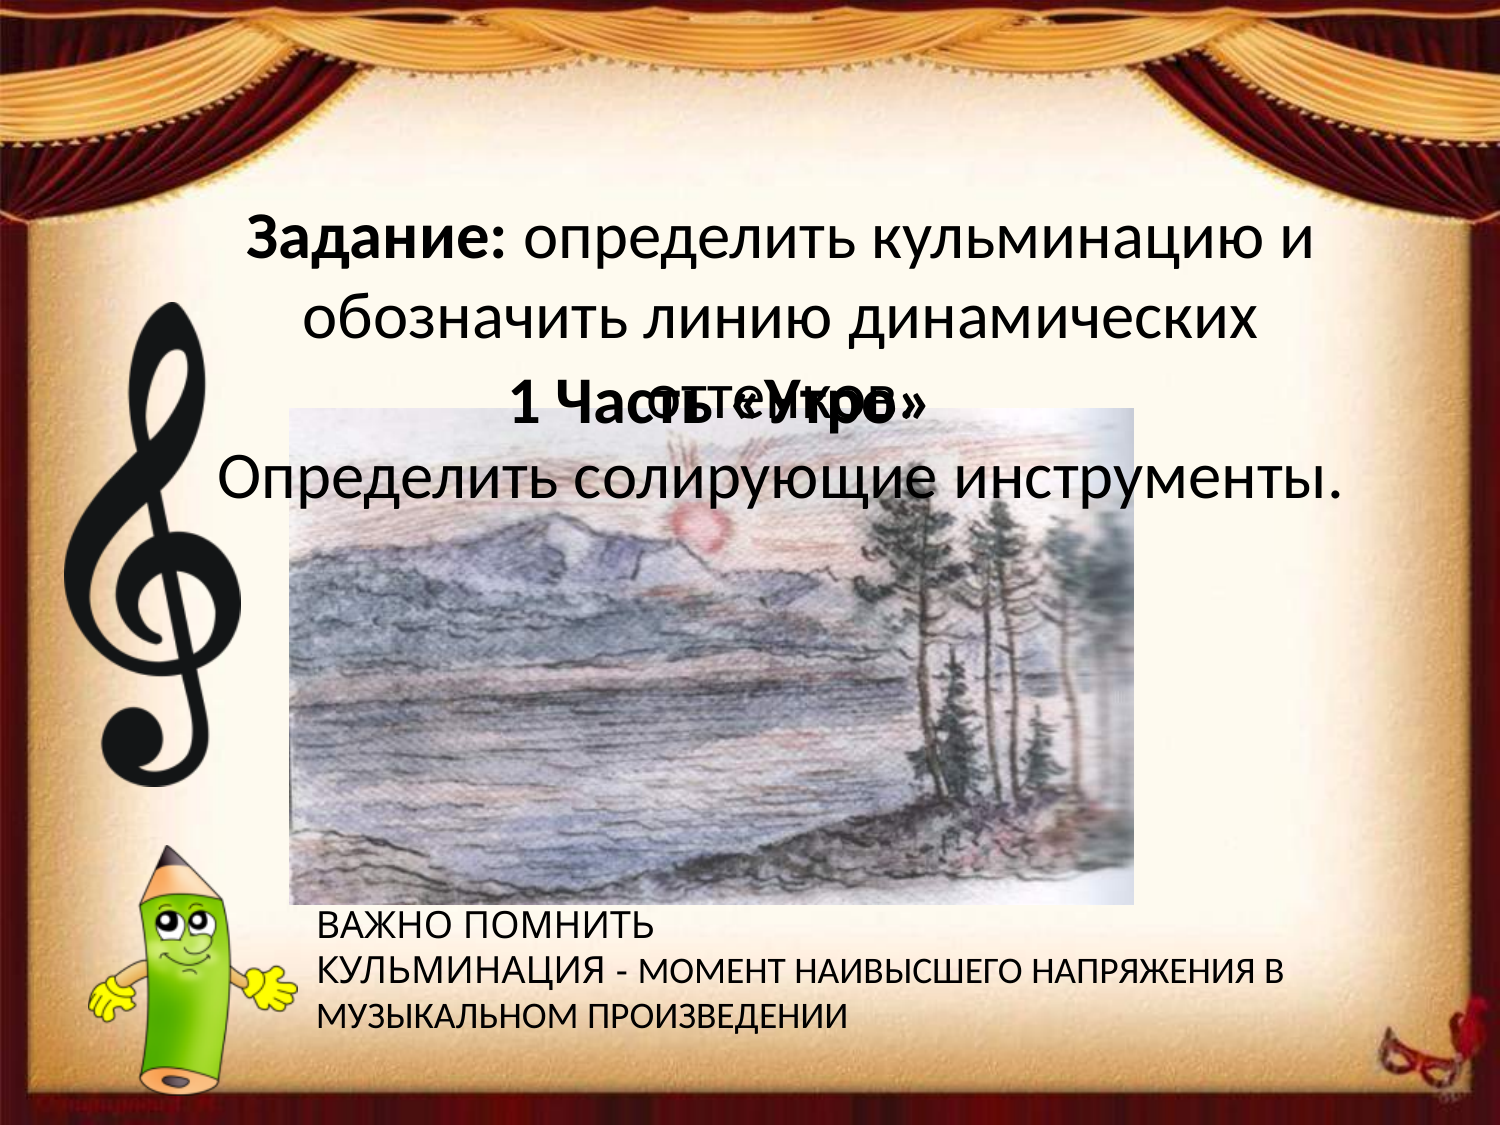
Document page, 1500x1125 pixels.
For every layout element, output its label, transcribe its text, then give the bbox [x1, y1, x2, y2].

text_box 1 Часть «Утро» [492, 349, 950, 445]
title Задание: определить кульминацию и обозначить линию динамических оттенков. Определить солирующие инструменты. [147, 184, 1415, 372]
text_box ВАЖНО ПОМНИТЬ КУЛЬМИНАЦИЯ - МОМЕНТ НАИВЫСШЕГО НАПРЯЖЕНИЯ В МУЗЫКАЛЬНОМ ПРОИЗВЕДЕНИИ [301, 893, 1400, 1089]
picture [0, 0, 1500, 1125]
